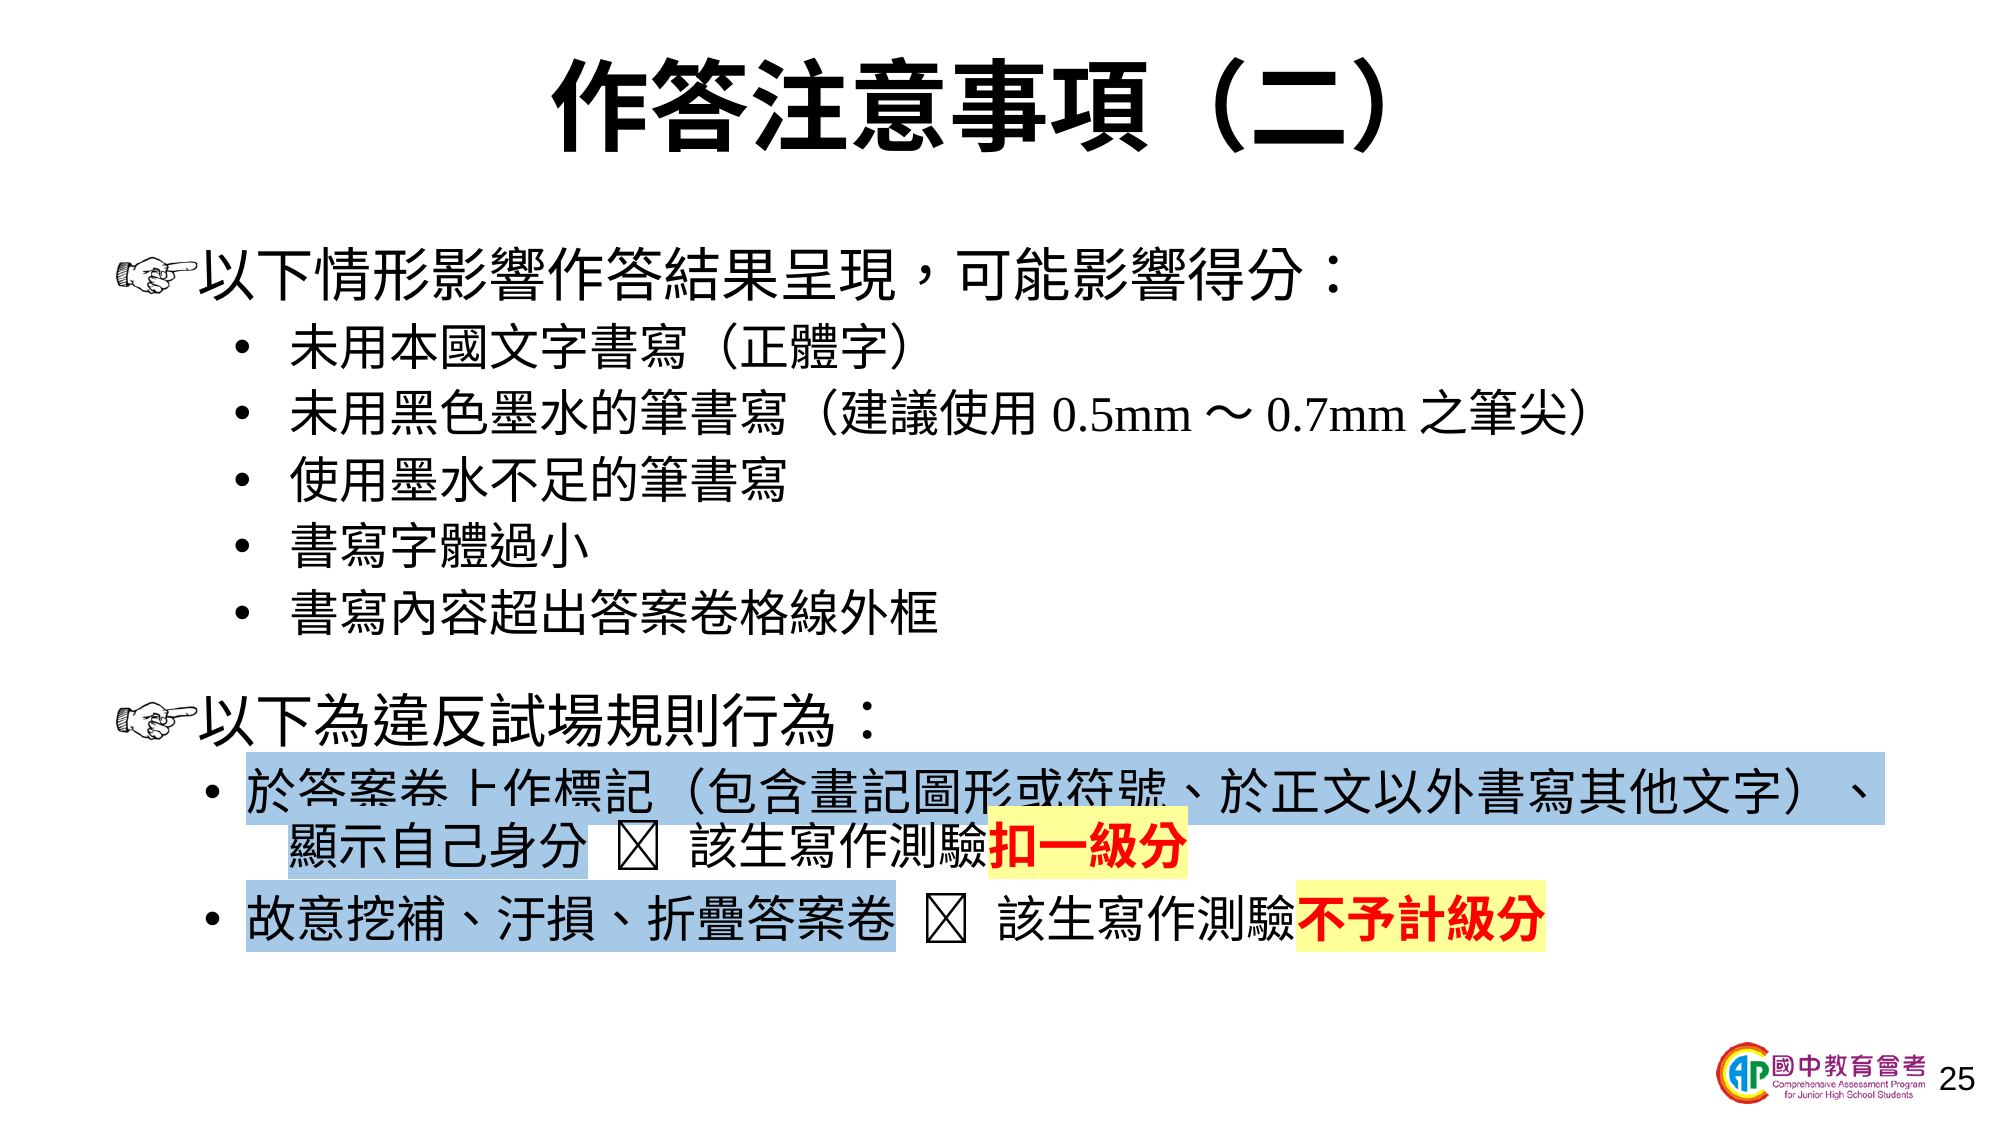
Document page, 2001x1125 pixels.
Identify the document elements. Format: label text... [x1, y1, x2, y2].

title 作答注意事項（二） [137, 2, 1863, 220]
list 以下情形影響作答結果呈現，可能影響得分： 未用本國文字書寫（正體字） 未用黑色墨水的筆書寫（建議使用0.5mm～0.7mm之筆尖） 使用墨水不足的筆書寫 書寫字體過小 書寫內容超出答案卷格線外框 以下為違反試場規則行為： 於答案卷上作標記（包含畫記圖形或符號、於正文以外書寫其他文字）、顯示自己身分  該生寫作測驗扣一級分 故意挖補、汙損、折疊答案卷  該生寫作測驗不予計級分 [99, 239, 1900, 1106]
text_box [1923, 1047, 2000, 1108]
